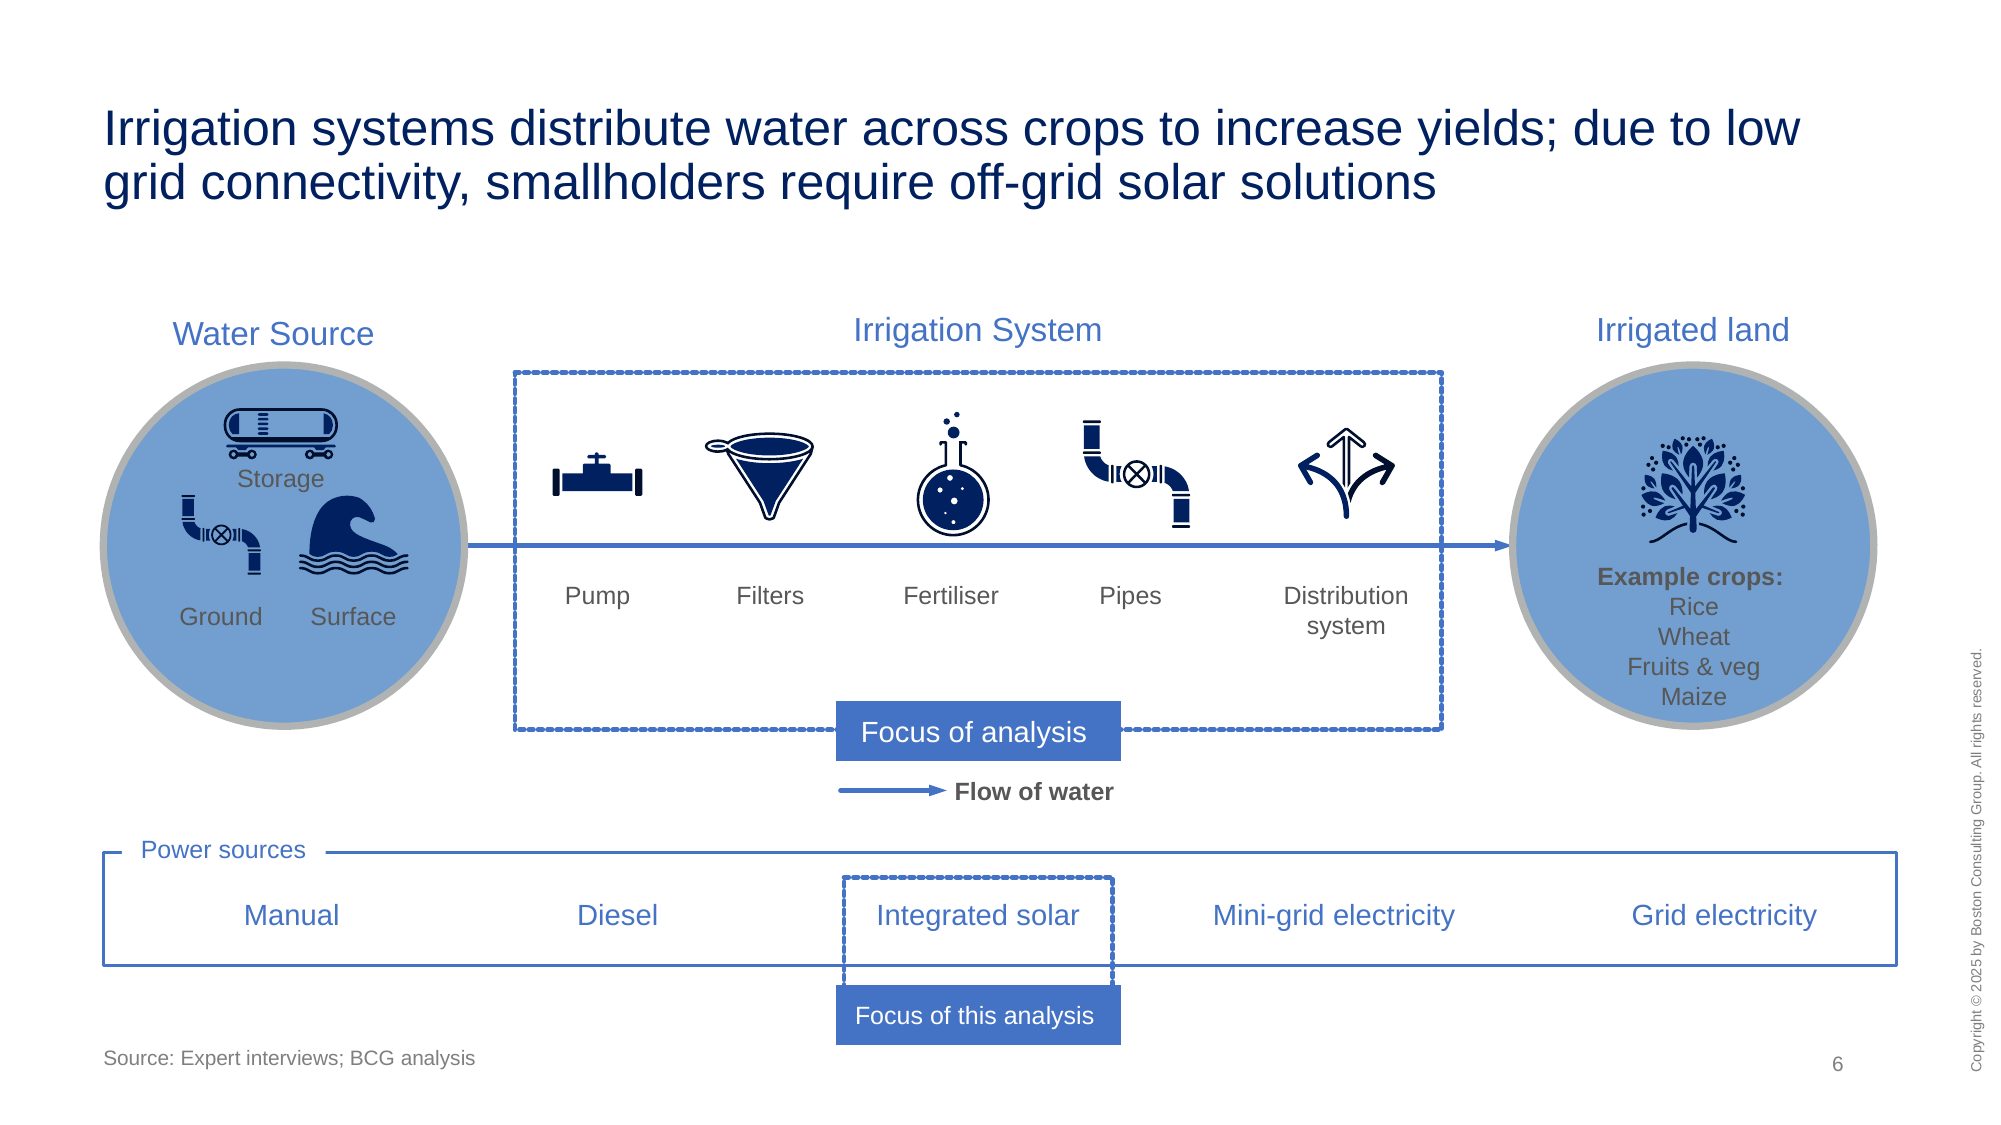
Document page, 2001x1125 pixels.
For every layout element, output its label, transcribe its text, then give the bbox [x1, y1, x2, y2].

text_box Irrigation System [785, 308, 1172, 349]
text_box Storage [228, 462, 334, 494]
text_box Source: Expert interviews; BCG analysis [103, 1047, 1585, 1070]
text_box Mini-grid electricity [1201, 890, 1467, 943]
text_box [103, 365, 465, 727]
text_box [1084, 456, 1109, 482]
text_box Flow of water [954, 775, 1117, 806]
text_box [1298, 427, 1395, 519]
text_box [1620, 711, 1766, 727]
text_box Focus of this analysis [836, 985, 1121, 1045]
text_box [916, 441, 990, 537]
text_box [943, 418, 950, 425]
text_box Example crops: Rice Wheat Fruits & veg Maize [1587, 559, 1801, 711]
text_box [1512, 365, 1874, 692]
text_box [1083, 425, 1100, 449]
text_box [1159, 464, 1163, 484]
text_box Water Source [136, 312, 411, 353]
text_box [954, 411, 960, 418]
text_box Fertiliser [893, 579, 1009, 610]
text_box [1173, 498, 1190, 523]
text_box Power sources [121, 830, 326, 870]
text_box Integrated solar [876, 890, 1081, 943]
text_box [635, 468, 643, 496]
text_box Manual [189, 890, 394, 943]
text_box [1082, 420, 1101, 424]
text_box Distribution system [1264, 579, 1429, 640]
text_box [1171, 493, 1191, 497]
text_box [1116, 466, 1122, 482]
text_box Irrigated land [1595, 308, 1792, 349]
text_box Filters [726, 579, 815, 610]
title Irrigation systems distribute water across crops to increase yields; due to low grid connectivity, smallholders require off-grid solar solutions [103, 102, 1897, 212]
text_box [552, 468, 560, 496]
text_box [922, 469, 984, 531]
text_box Ground [147, 600, 296, 631]
text_box [947, 426, 960, 439]
text_box Diesel [515, 890, 720, 943]
text_box Focus of analysis [836, 701, 1121, 761]
text_box Grid electricity [1622, 890, 1827, 943]
text_box [562, 452, 633, 492]
text_box [704, 432, 814, 521]
text_box [1164, 466, 1189, 492]
text_box [1122, 460, 1151, 489]
text_box Surface [296, 600, 428, 631]
text_box [1151, 466, 1157, 482]
text_box Pump [553, 579, 643, 610]
text_box Pipes [1081, 579, 1181, 610]
